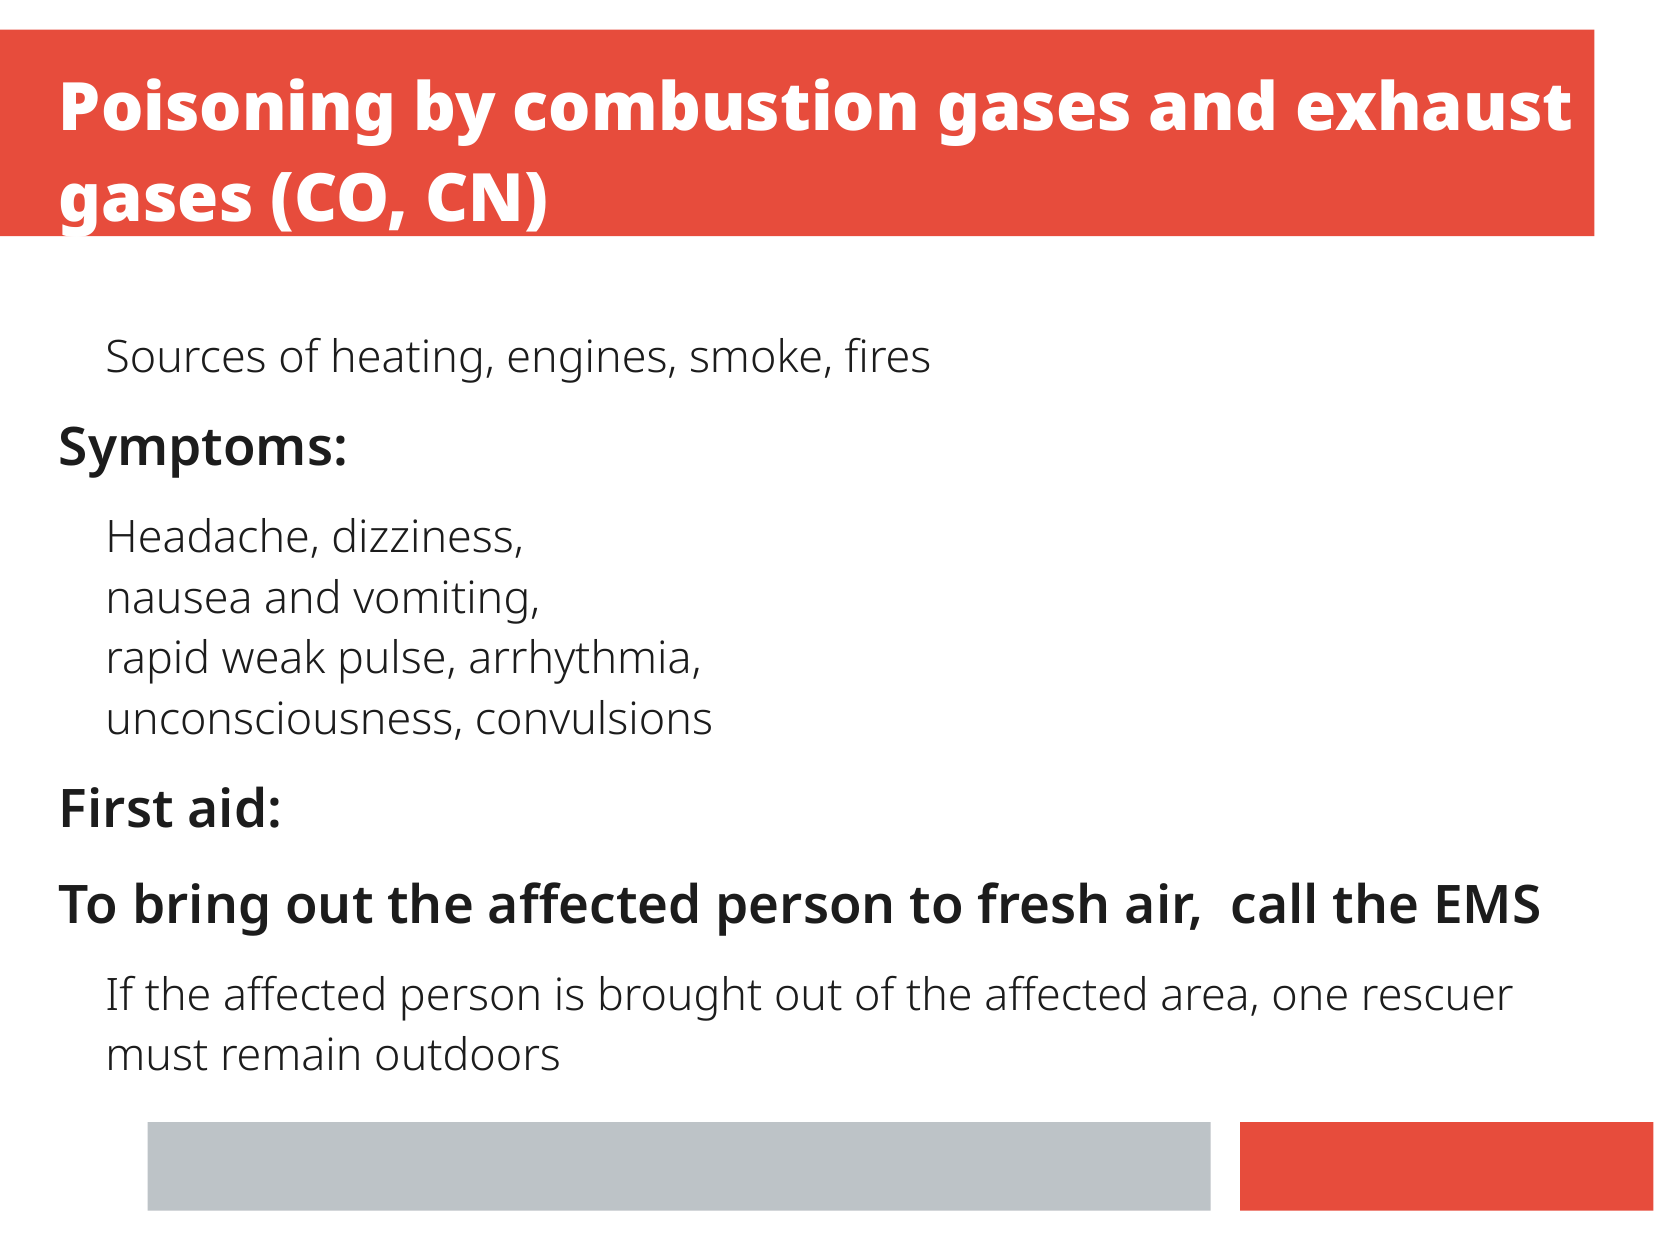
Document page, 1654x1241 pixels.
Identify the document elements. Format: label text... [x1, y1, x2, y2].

list Sources of heating, engines, smoke, fires Symptoms: Headache, dizziness, nausea and vomiting, rapid weak pulse, arrhythmia, unconsciousness, convulsions First aid: To bring out the affected person to fresh air, call the EMS If the affected person is brought out of the affected area, one rescuer must remain outdoors [59, 324, 1565, 1093]
title Poisoning by combustion gases and exhaust gases (CO, CN) [59, 59, 1595, 207]
